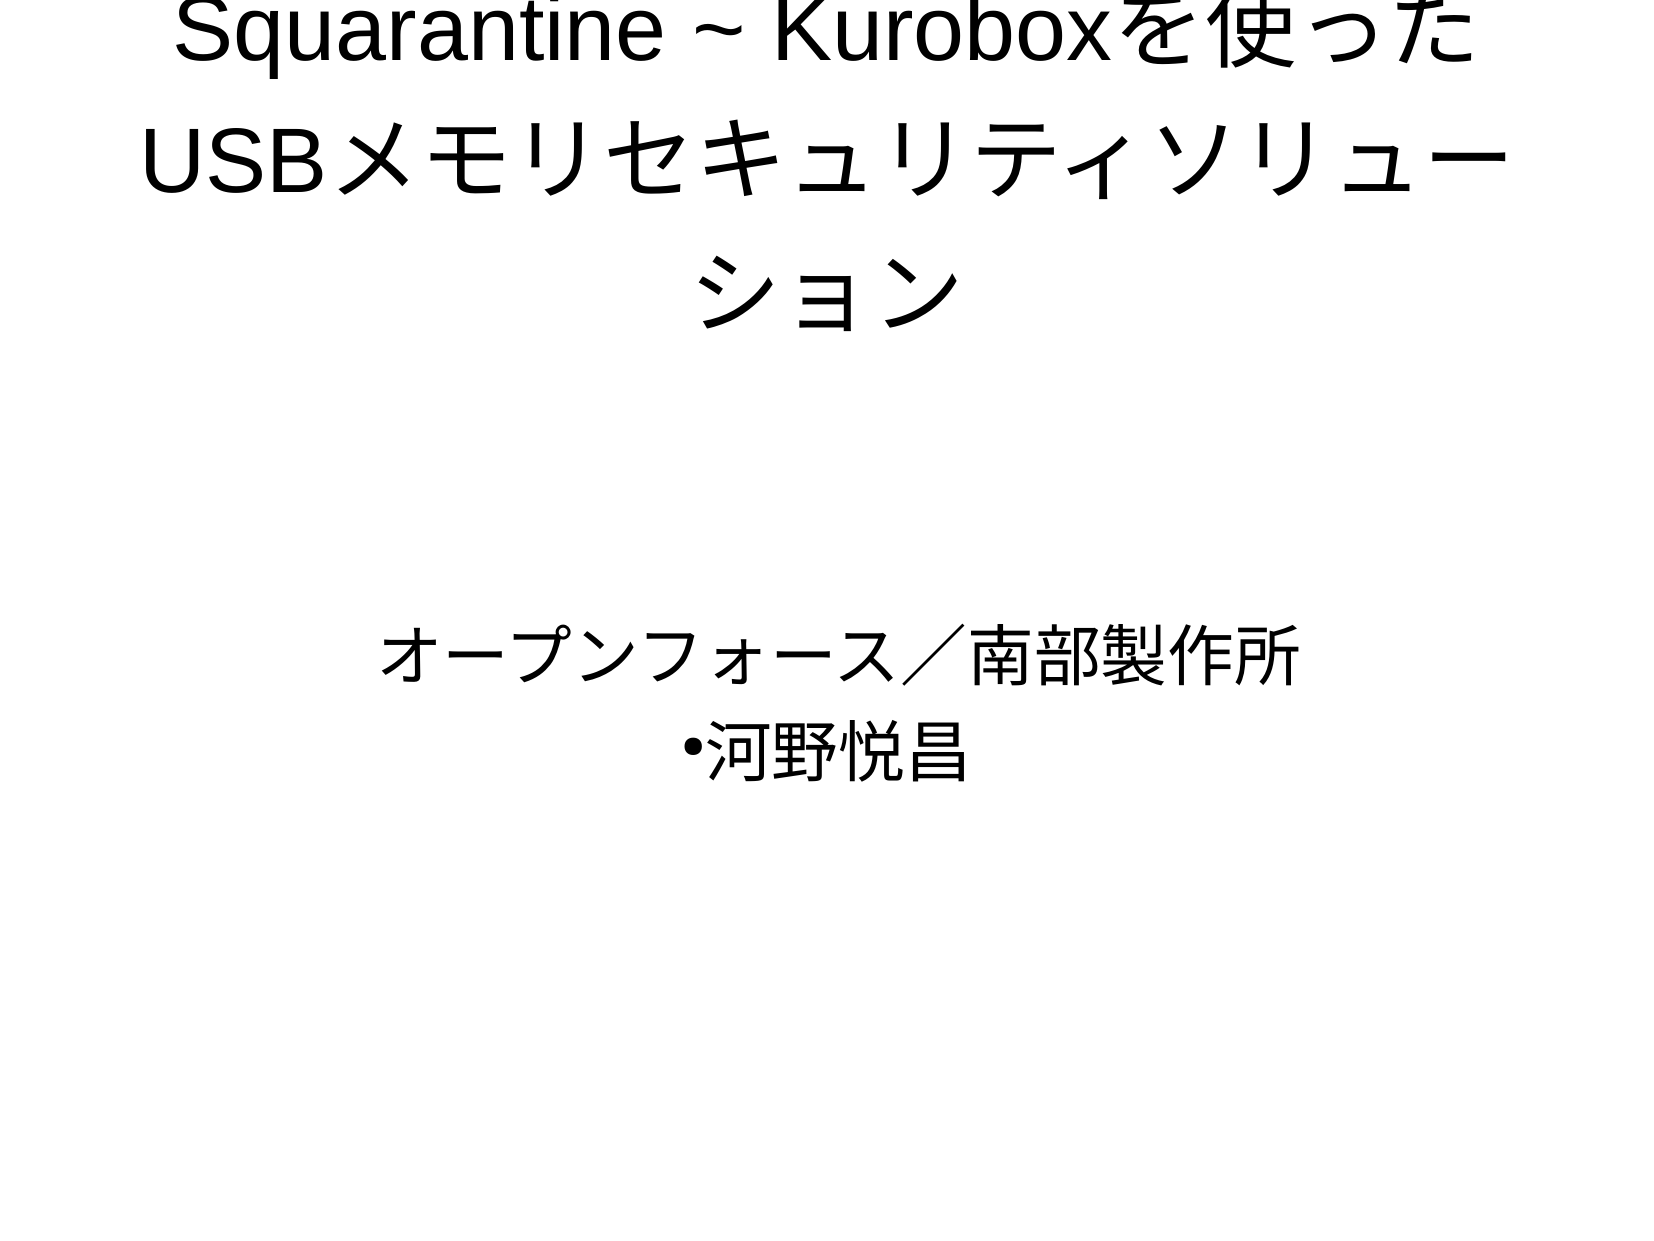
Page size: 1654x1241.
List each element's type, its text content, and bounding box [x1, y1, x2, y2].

title Squarantine ~ Kuroboxを使った USBメモリセキュリティソリューション [82, 49, 1571, 257]
subtitle オープンフォース／南部製作所 河野悦昌 [82, 290, 1571, 1109]
